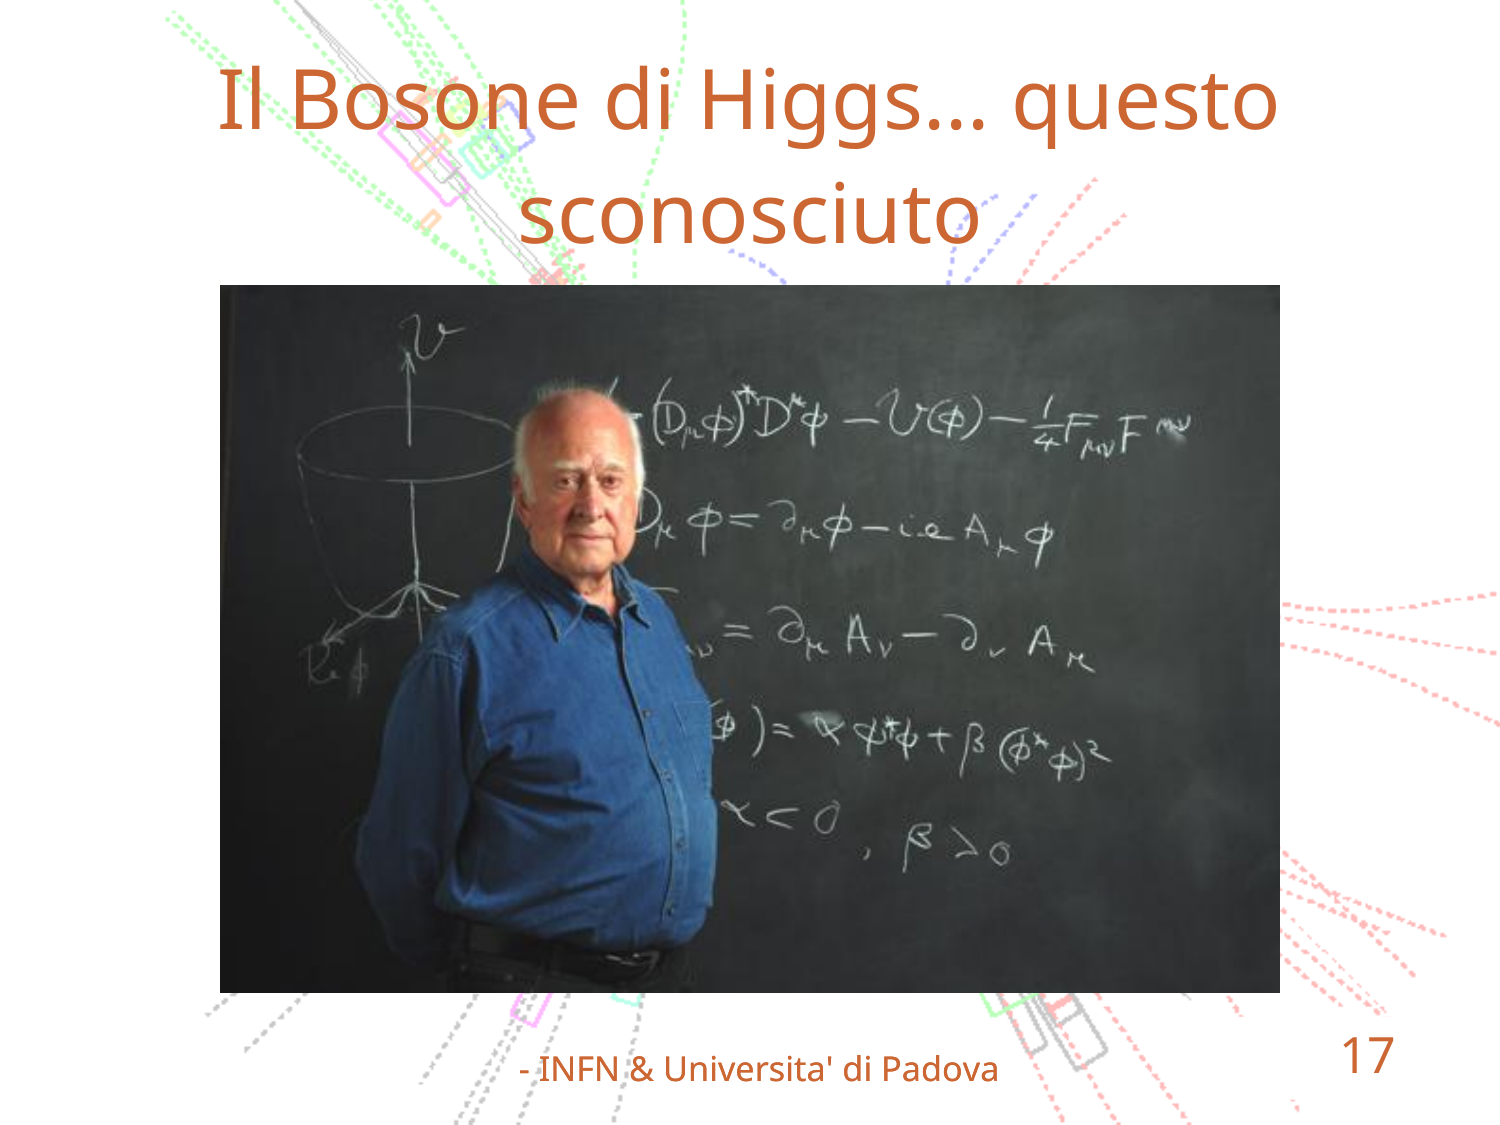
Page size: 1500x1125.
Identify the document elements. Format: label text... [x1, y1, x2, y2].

picture [0, 0, 1500, 1125]
title Il Bosone di Higgs... questo sconosciuto [37, 29, 1463, 280]
